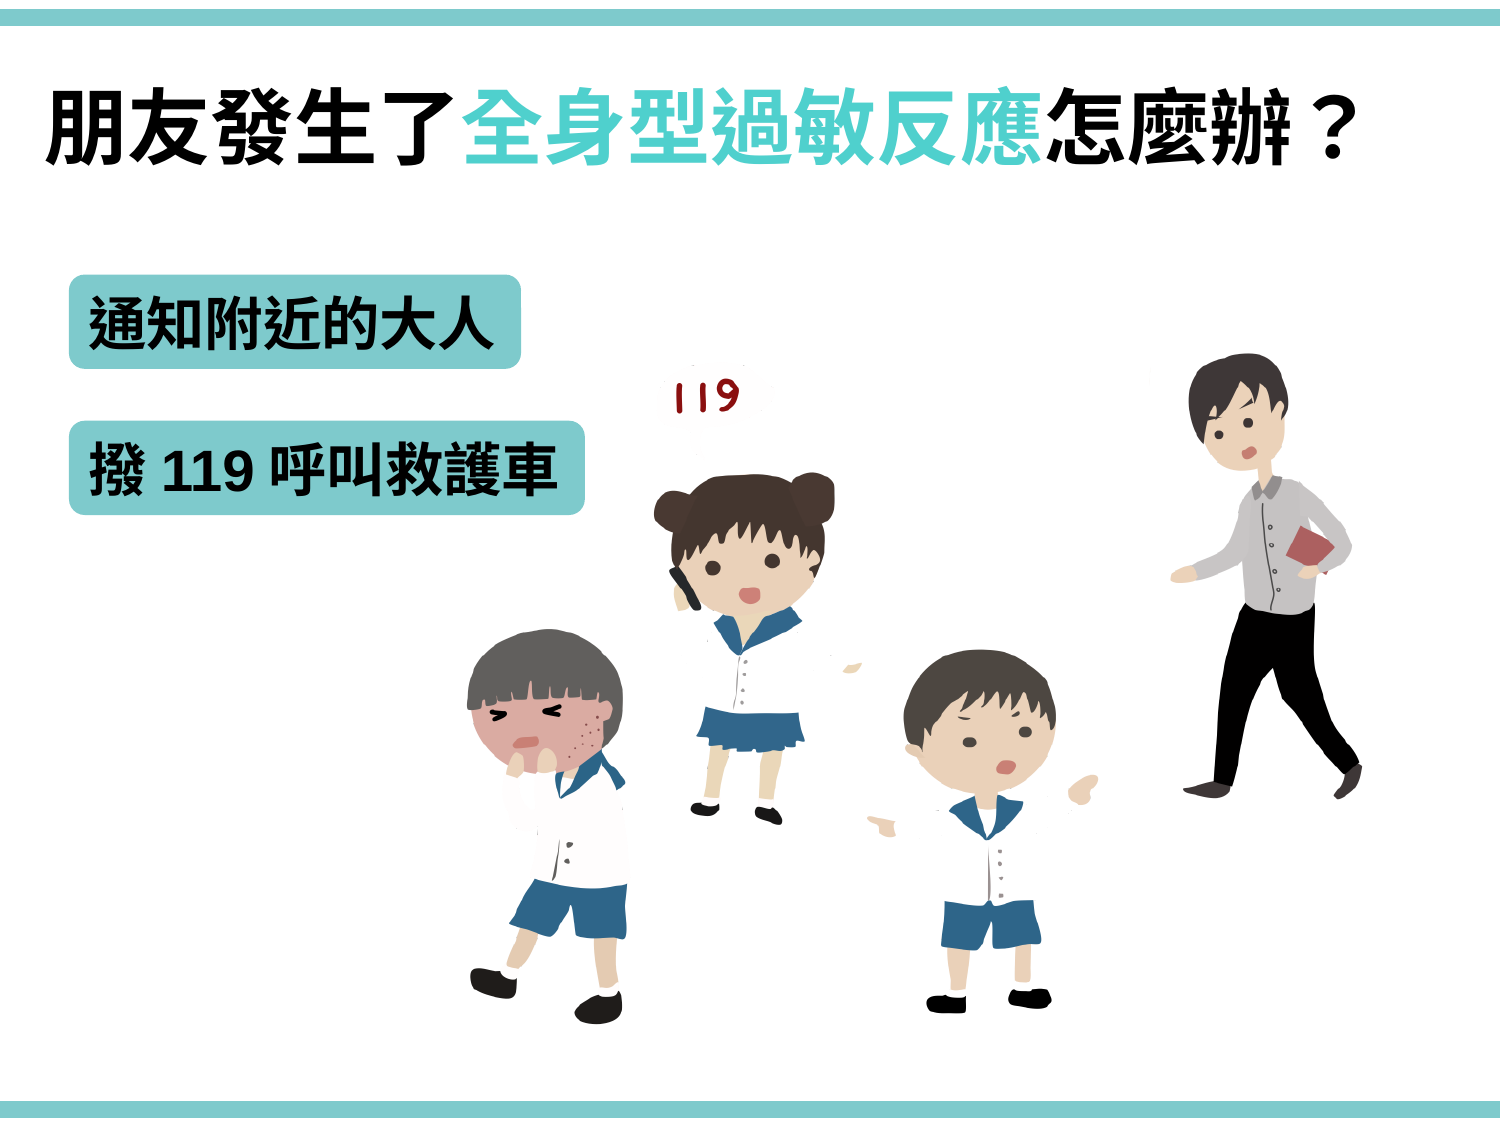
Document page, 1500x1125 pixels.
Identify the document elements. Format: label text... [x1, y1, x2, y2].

text_box [0, 1101, 1500, 1118]
picture [431, 322, 1409, 1056]
title 朋友發生了全身型過敏反應怎麼辦？ [29, 26, 1324, 241]
text_box [0, 9, 1500, 26]
text_box 撥119呼叫救護車 [68, 420, 431, 516]
text_box 通知附近的大人 [68, 274, 522, 369]
